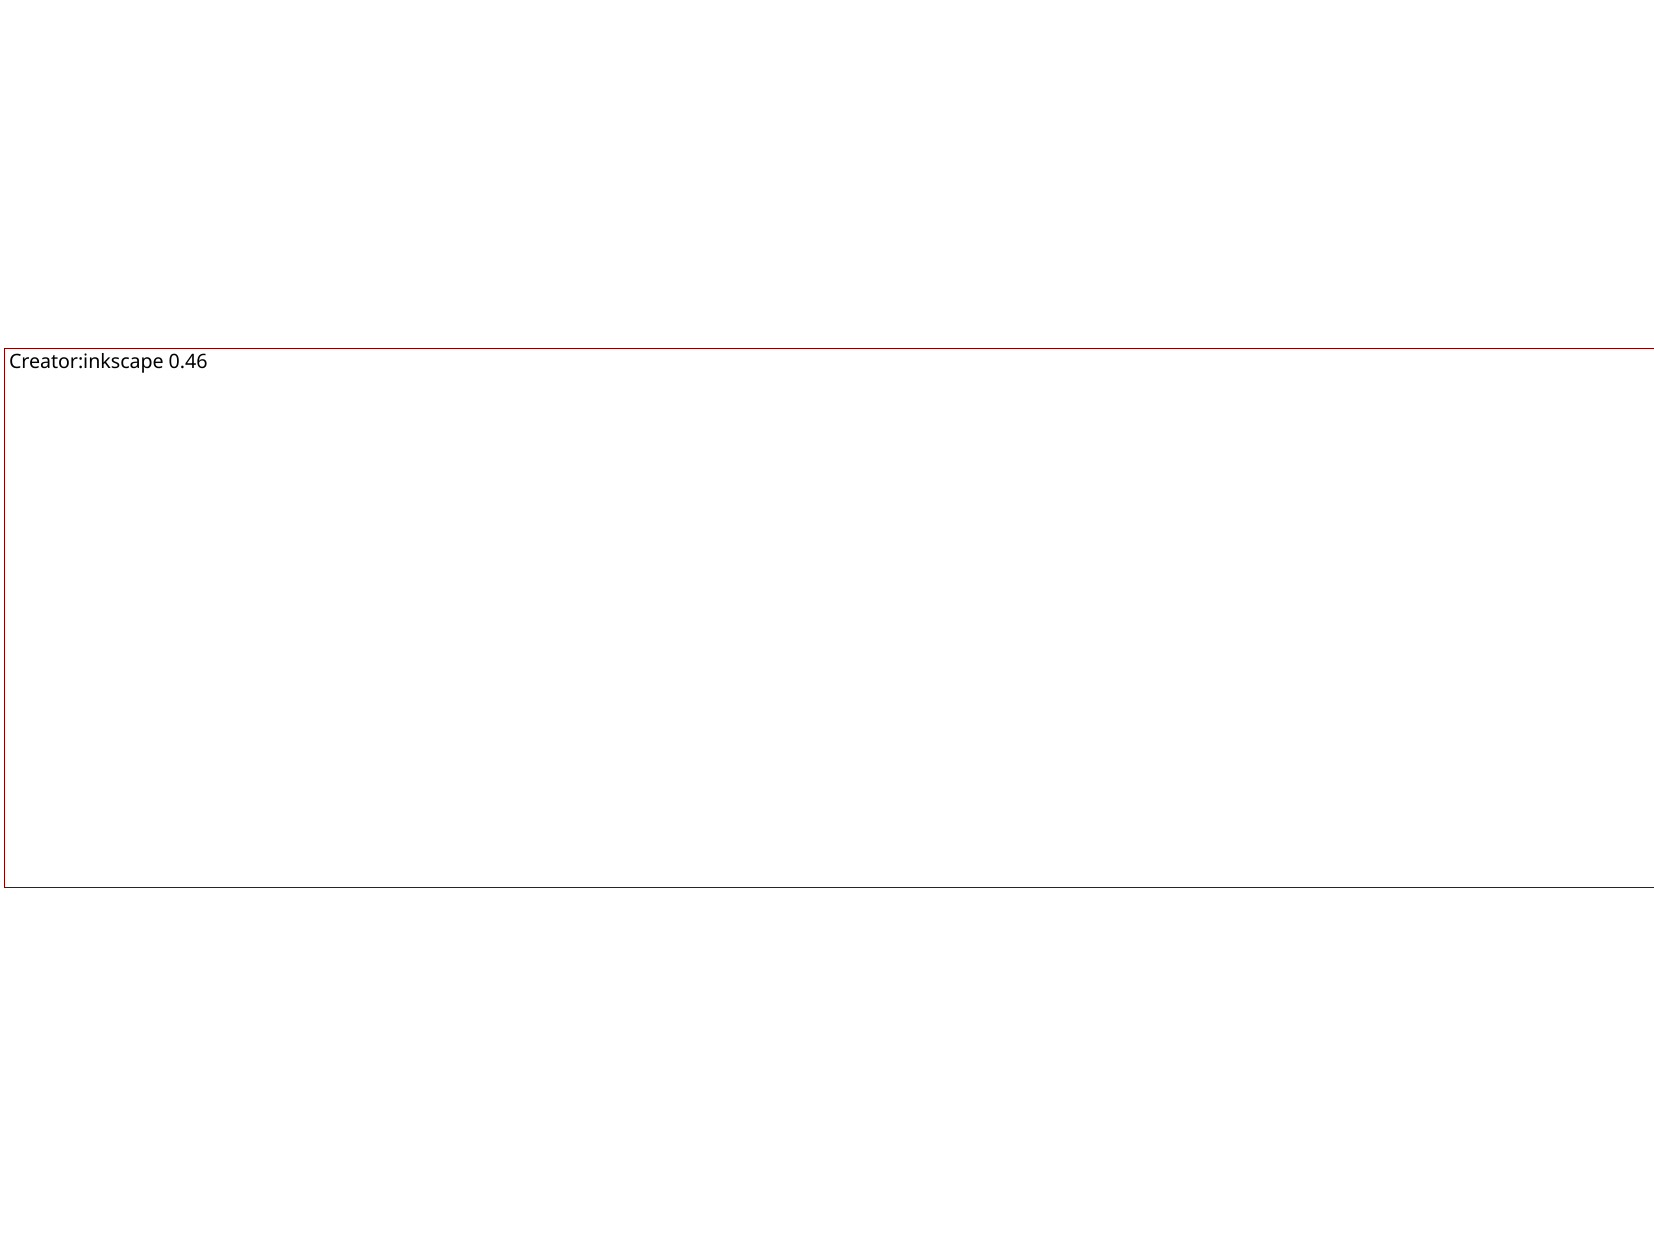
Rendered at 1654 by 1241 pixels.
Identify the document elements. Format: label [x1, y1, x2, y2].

picture [3, 346, 1654, 888]
